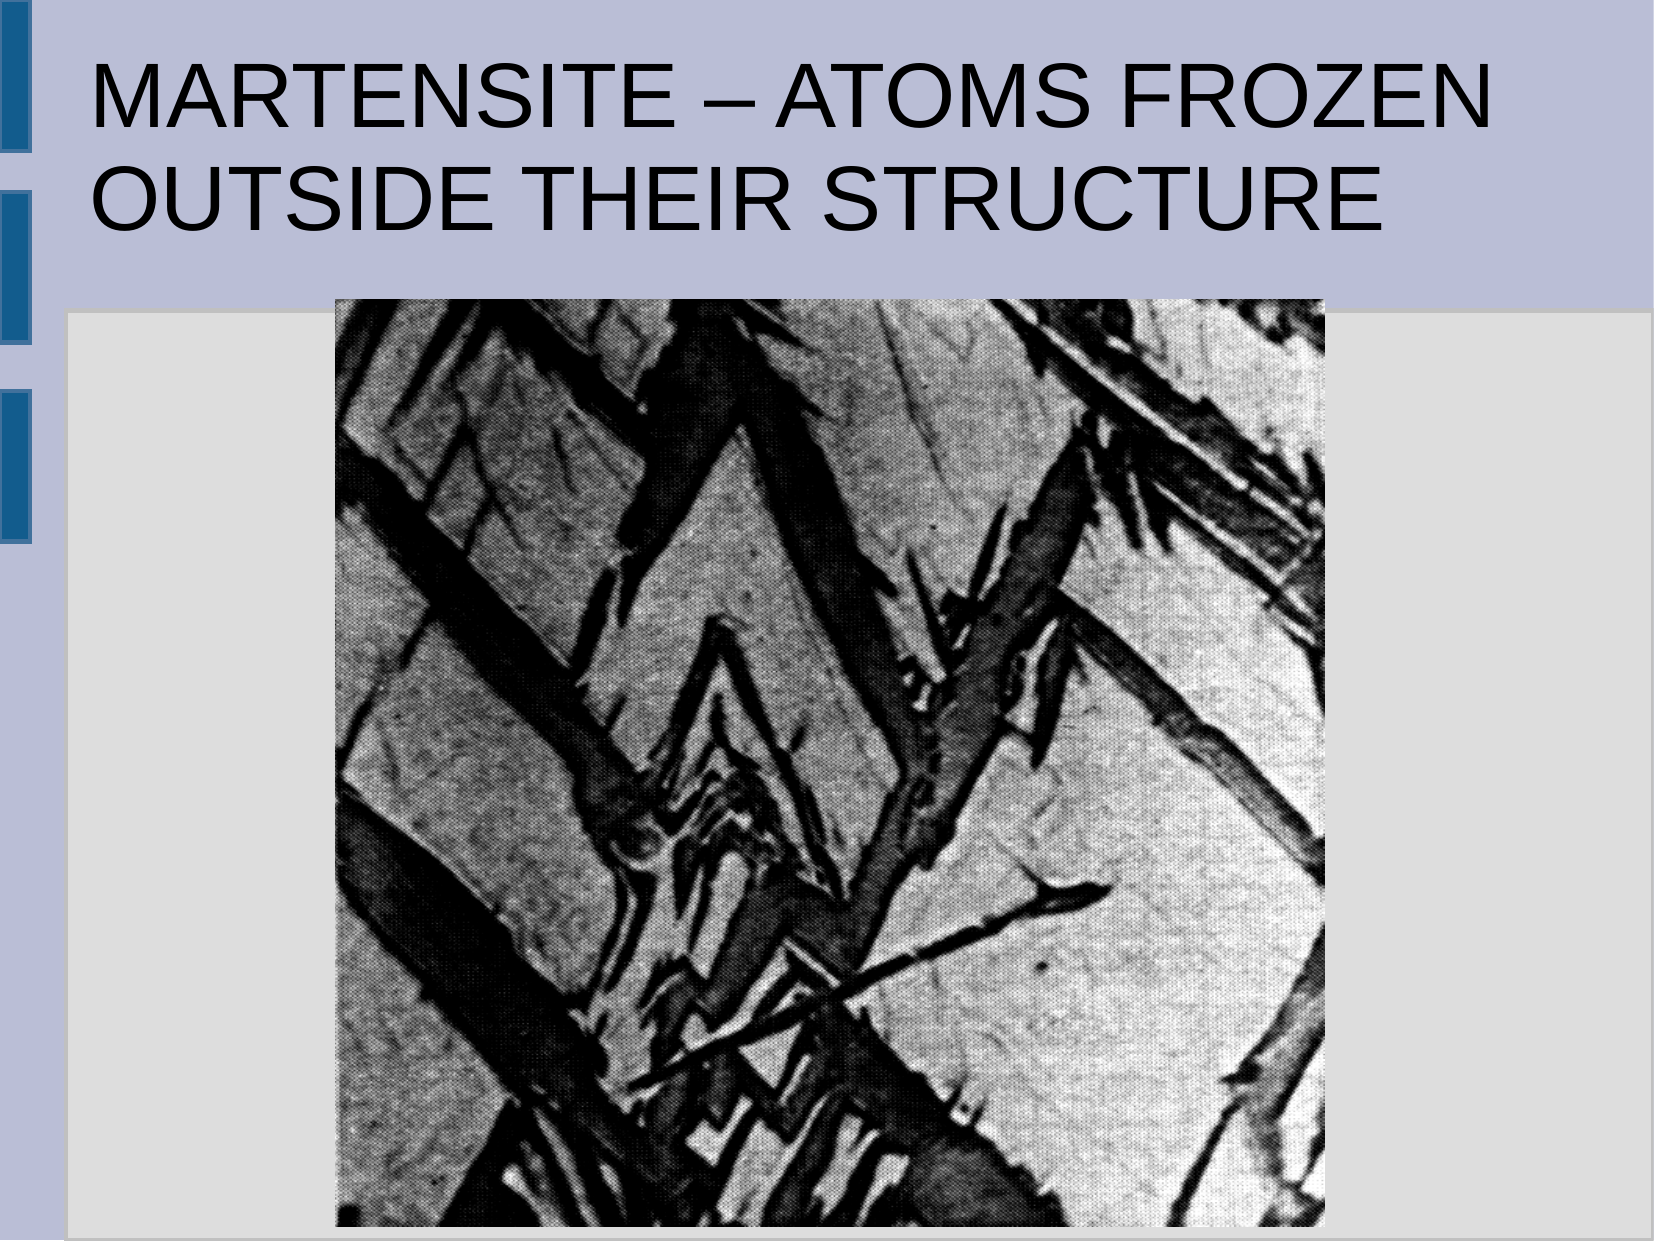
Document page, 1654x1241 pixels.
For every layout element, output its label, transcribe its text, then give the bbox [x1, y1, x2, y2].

text_box MARTENSITE – ATOMS FROZEN OUTSIDE THEIR STRUCTURE [75, 37, 1576, 258]
picture [335, 300, 1325, 1227]
